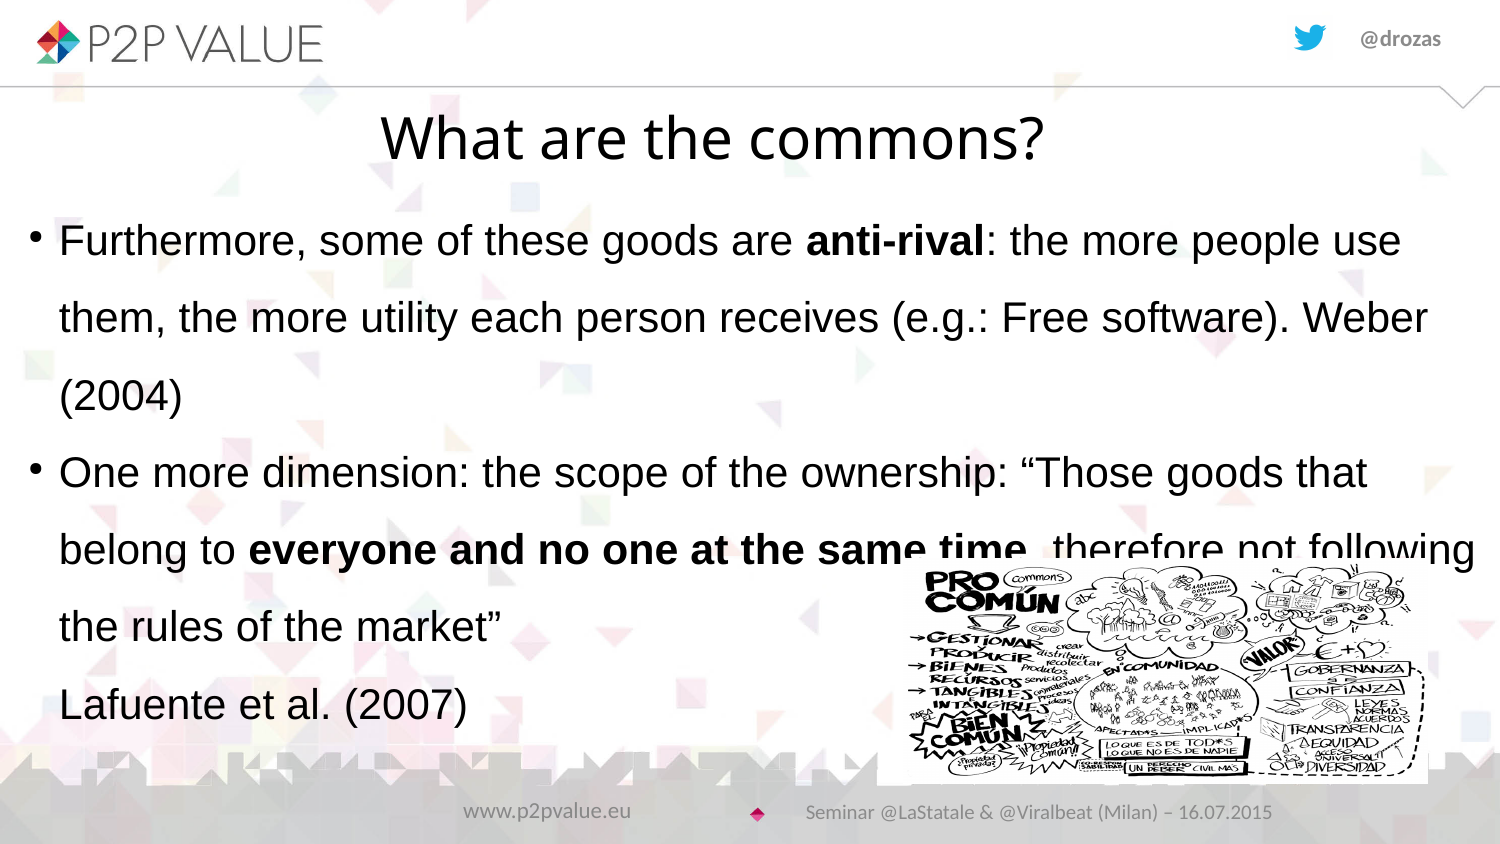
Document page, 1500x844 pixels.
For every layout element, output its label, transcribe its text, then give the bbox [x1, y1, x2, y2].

picture [0, 0, 1500, 844]
text_box Seminar @LaStatale & @Viralbeat (Milan) – 16.07.2015 [792, 788, 1485, 834]
subtitle Furthermore, some of these goods are anti-rival: the more people use them, the more utility each person receives (e.g.: Free software). Weber (2004) One more dimension: the scope of the ownership: “Those goods that belong to everyone and no one at the same time, therefore not following the rules of the market” Lafuente et al. (2007) [15, 180, 1496, 736]
text_box www.p2pvalue.eu [456, 789, 675, 829]
text_box @drozas [1333, 15, 1455, 60]
title What are the commons? [60, 92, 1366, 180]
